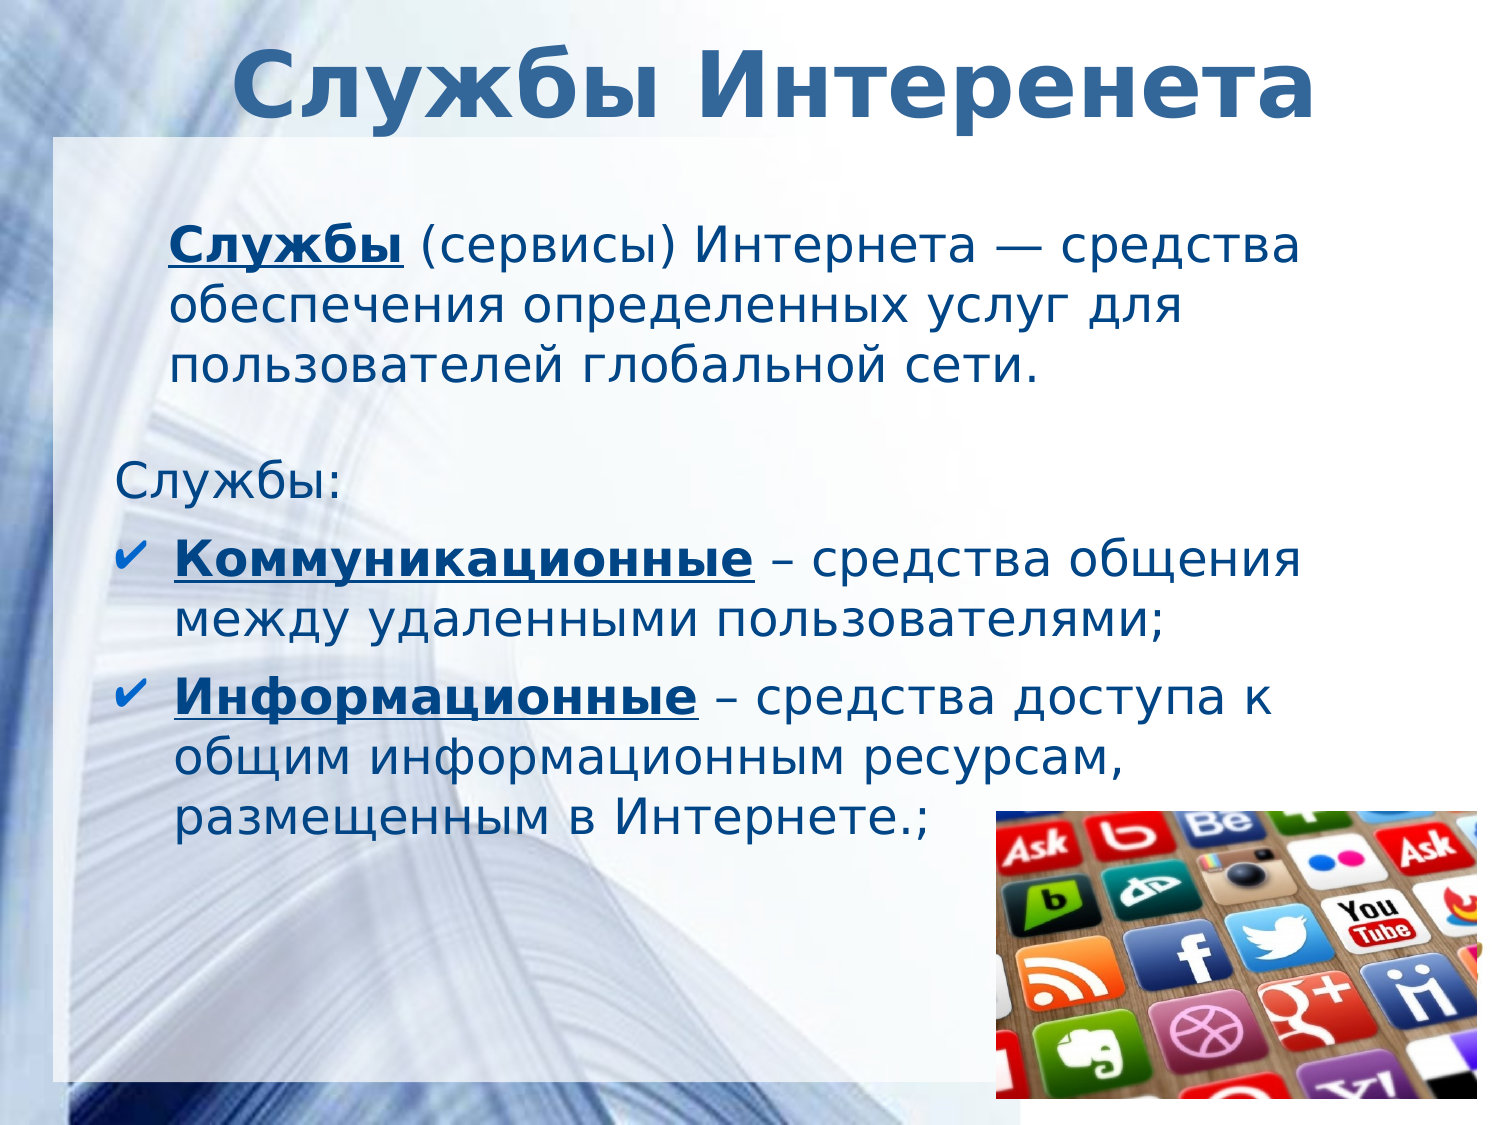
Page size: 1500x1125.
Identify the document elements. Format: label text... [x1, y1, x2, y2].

text_box Службы: Коммуникационные – средства общения между удаленными пользователями; Информационные – средства доступа к общим информационным ресурсам, размещенным в Интернете.; [99, 381, 1353, 788]
text_box Службы Интеренета [215, 18, 1335, 144]
picture [0, 0, 1500, 1125]
text_box Службы (сервисы) Интернета — средства обеспечения определенных услуг для пользователей глобальной сети. [153, 204, 1335, 520]
